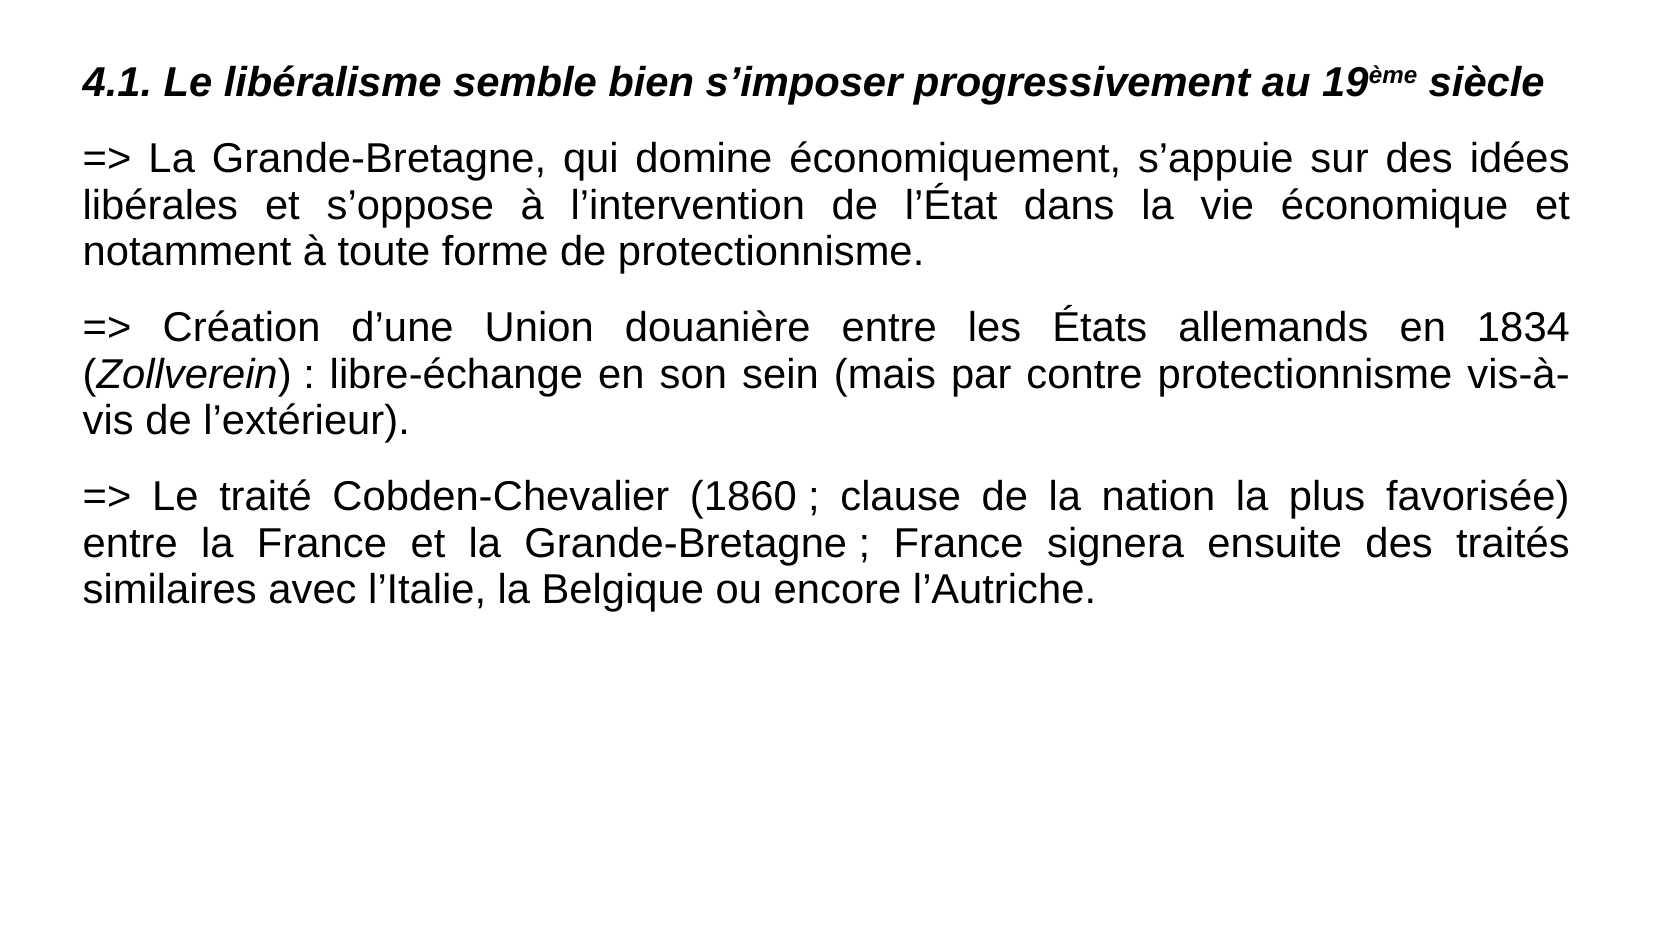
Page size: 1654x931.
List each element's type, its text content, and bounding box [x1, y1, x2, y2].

list 4.1. Le libéralisme semble bien s’imposer progressivement au 19ème siècle => La Grande-Bretagne, qui domine économiquement, s’appuie sur des idées libérales et s’oppose à l’intervention de l’État dans la vie économique et notamment à toute forme de protectionnisme. => Création d’une Union douanière entre les États allemands en 1834 (Zollverein) : libre-échange en son sein (mais par contre protectionnisme vis-à-vis de l’extérieur). => Le traité Cobden-Chevalier (1860 ; clause de la nation la plus favorisée) entre la France et la Grande-Bretagne ; France signera ensuite des traités similaires avec l’Italie, la Belgique ou encore l’Autriche. [82, 59, 1571, 875]
